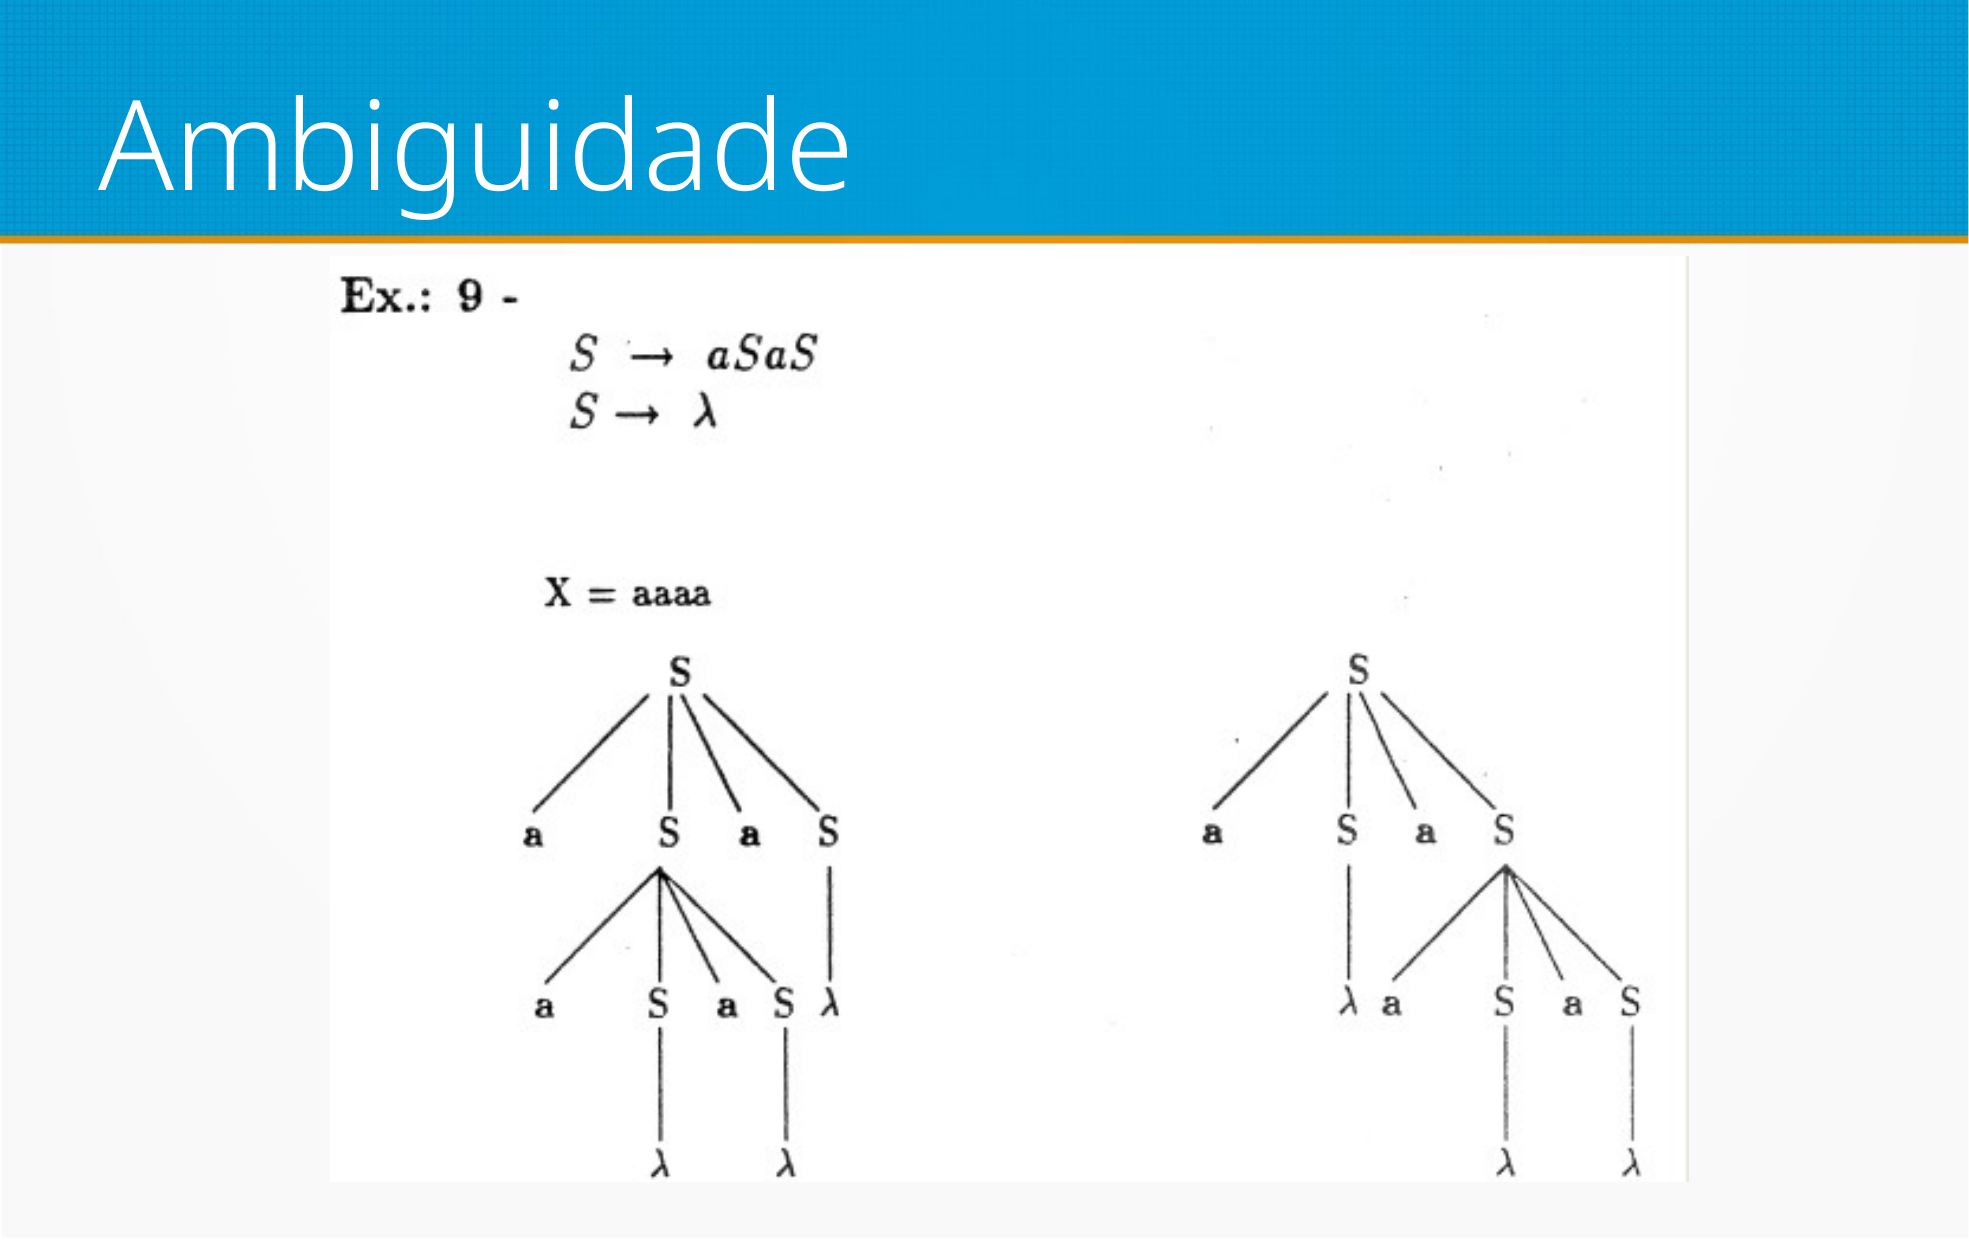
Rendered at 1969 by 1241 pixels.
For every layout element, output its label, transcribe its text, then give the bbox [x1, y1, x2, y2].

title Ambiguidade [98, 19, 1870, 227]
picture [0, 233, 1969, 1241]
